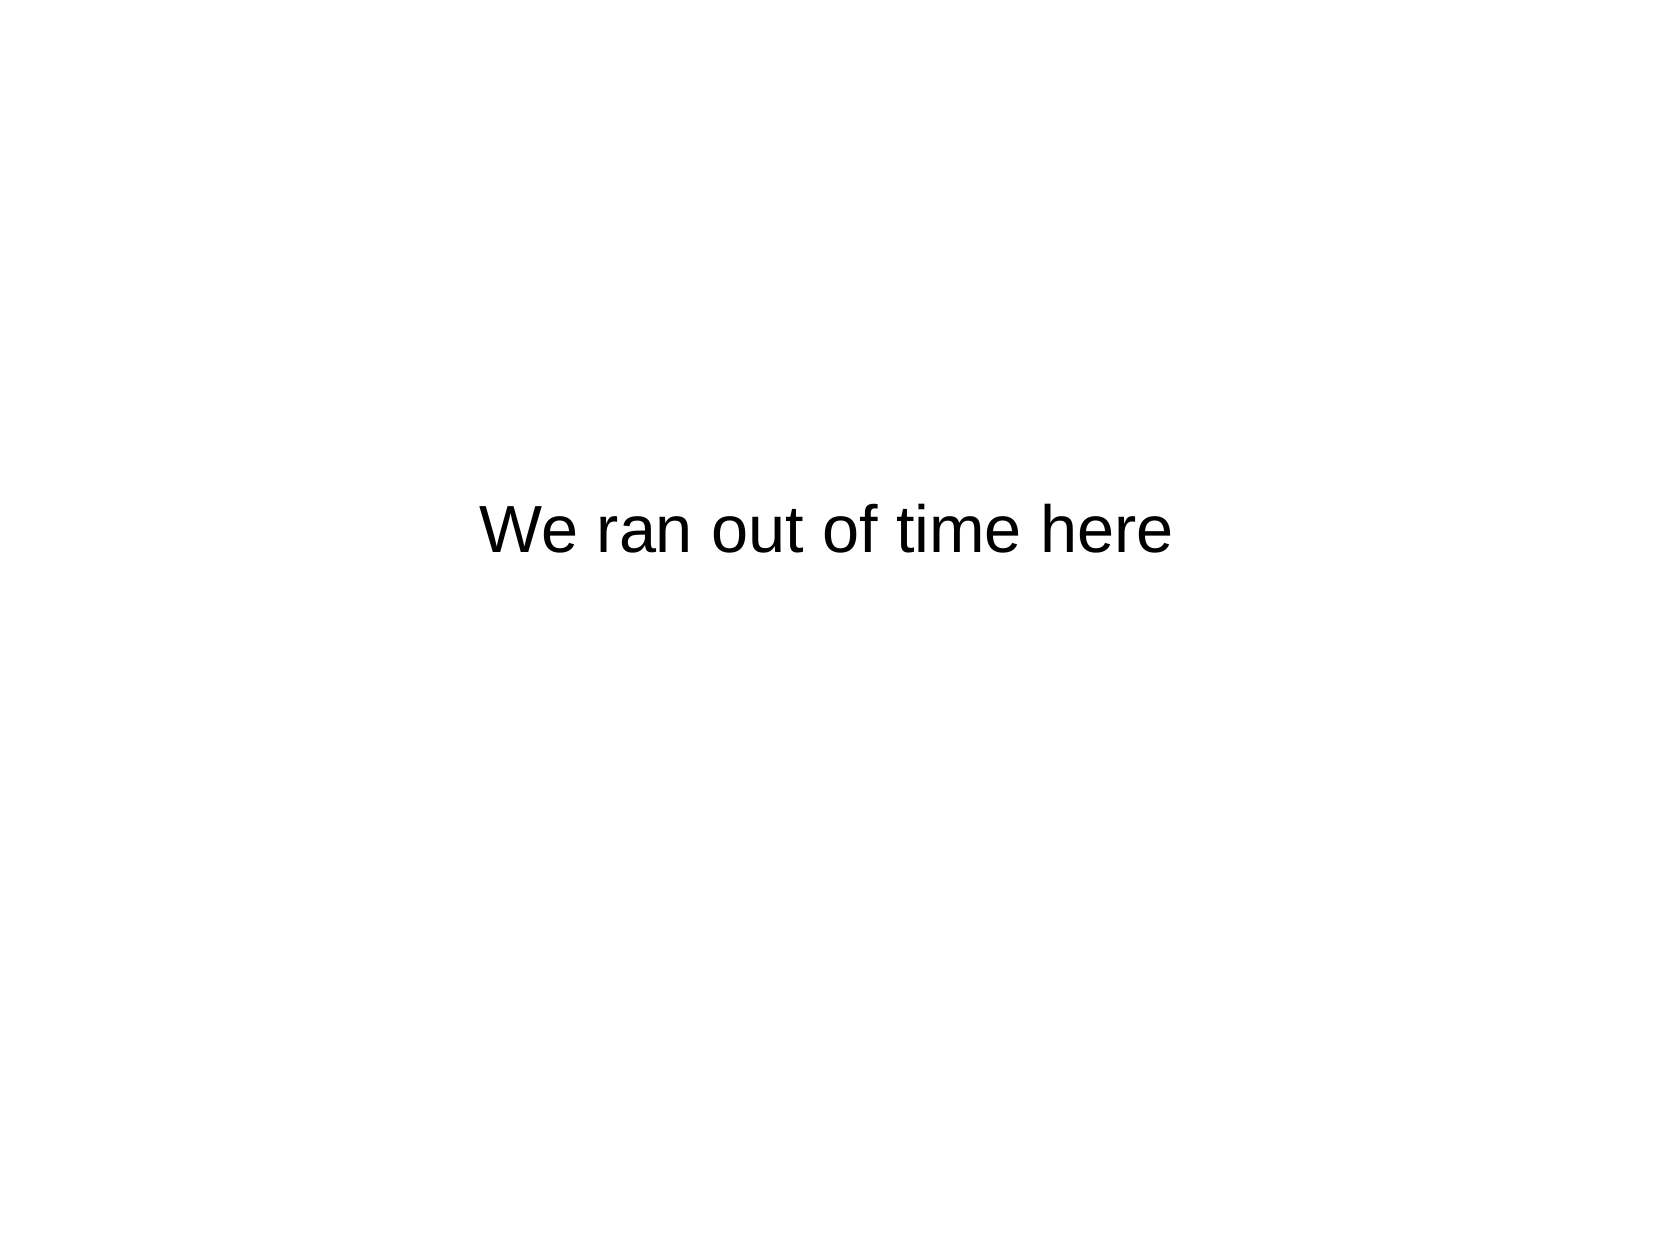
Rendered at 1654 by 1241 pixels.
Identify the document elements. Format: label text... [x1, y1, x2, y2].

subtitle We ran out of time here [82, 49, 1571, 1010]
